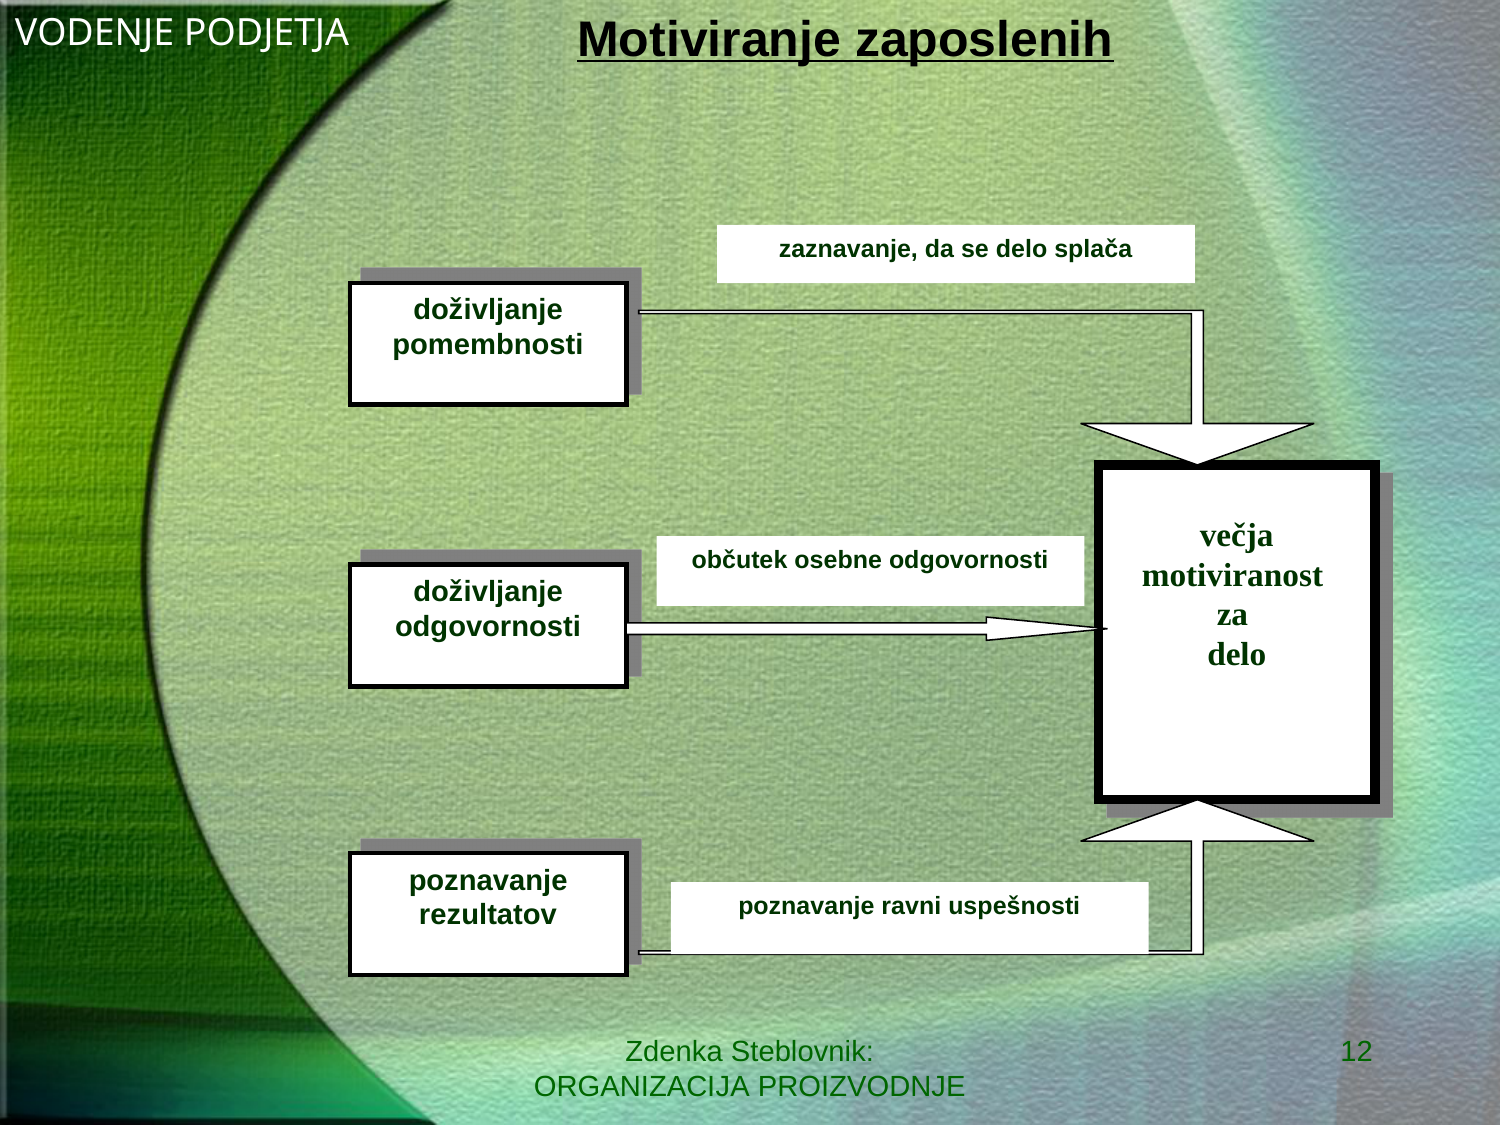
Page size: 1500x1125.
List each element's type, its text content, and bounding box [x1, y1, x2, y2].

text_box večja motiviranost za delo [1098, 465, 1375, 800]
text_box VODENJE PODJETJA [0, 0, 475, 61]
text_box Zdenka Steblovnik: ORGANIZACIJA PROIZVODNJE [512, 1025, 988, 1101]
text_box občutek osebne odgovornosti [656, 536, 1085, 606]
text_box doživljanje pomembnosti [350, 282, 627, 405]
text_box Motiviranje zaposlenih [562, 24, 1338, 71]
text_box doživljanje odgovornosti [350, 564, 627, 687]
text_box poznavanje rezultatov [350, 853, 627, 976]
text_box poznavanje ravni uspešnosti [670, 882, 1149, 955]
picture [0, 0, 1500, 1125]
text_box zaznavanje, da se delo splača [717, 224, 1195, 284]
text_box <number> [1074, 1025, 1388, 1101]
text_box [638, 310, 1315, 465]
text_box [1080, 799, 1315, 955]
text_box [638, 950, 670, 955]
text_box [626, 617, 1108, 641]
